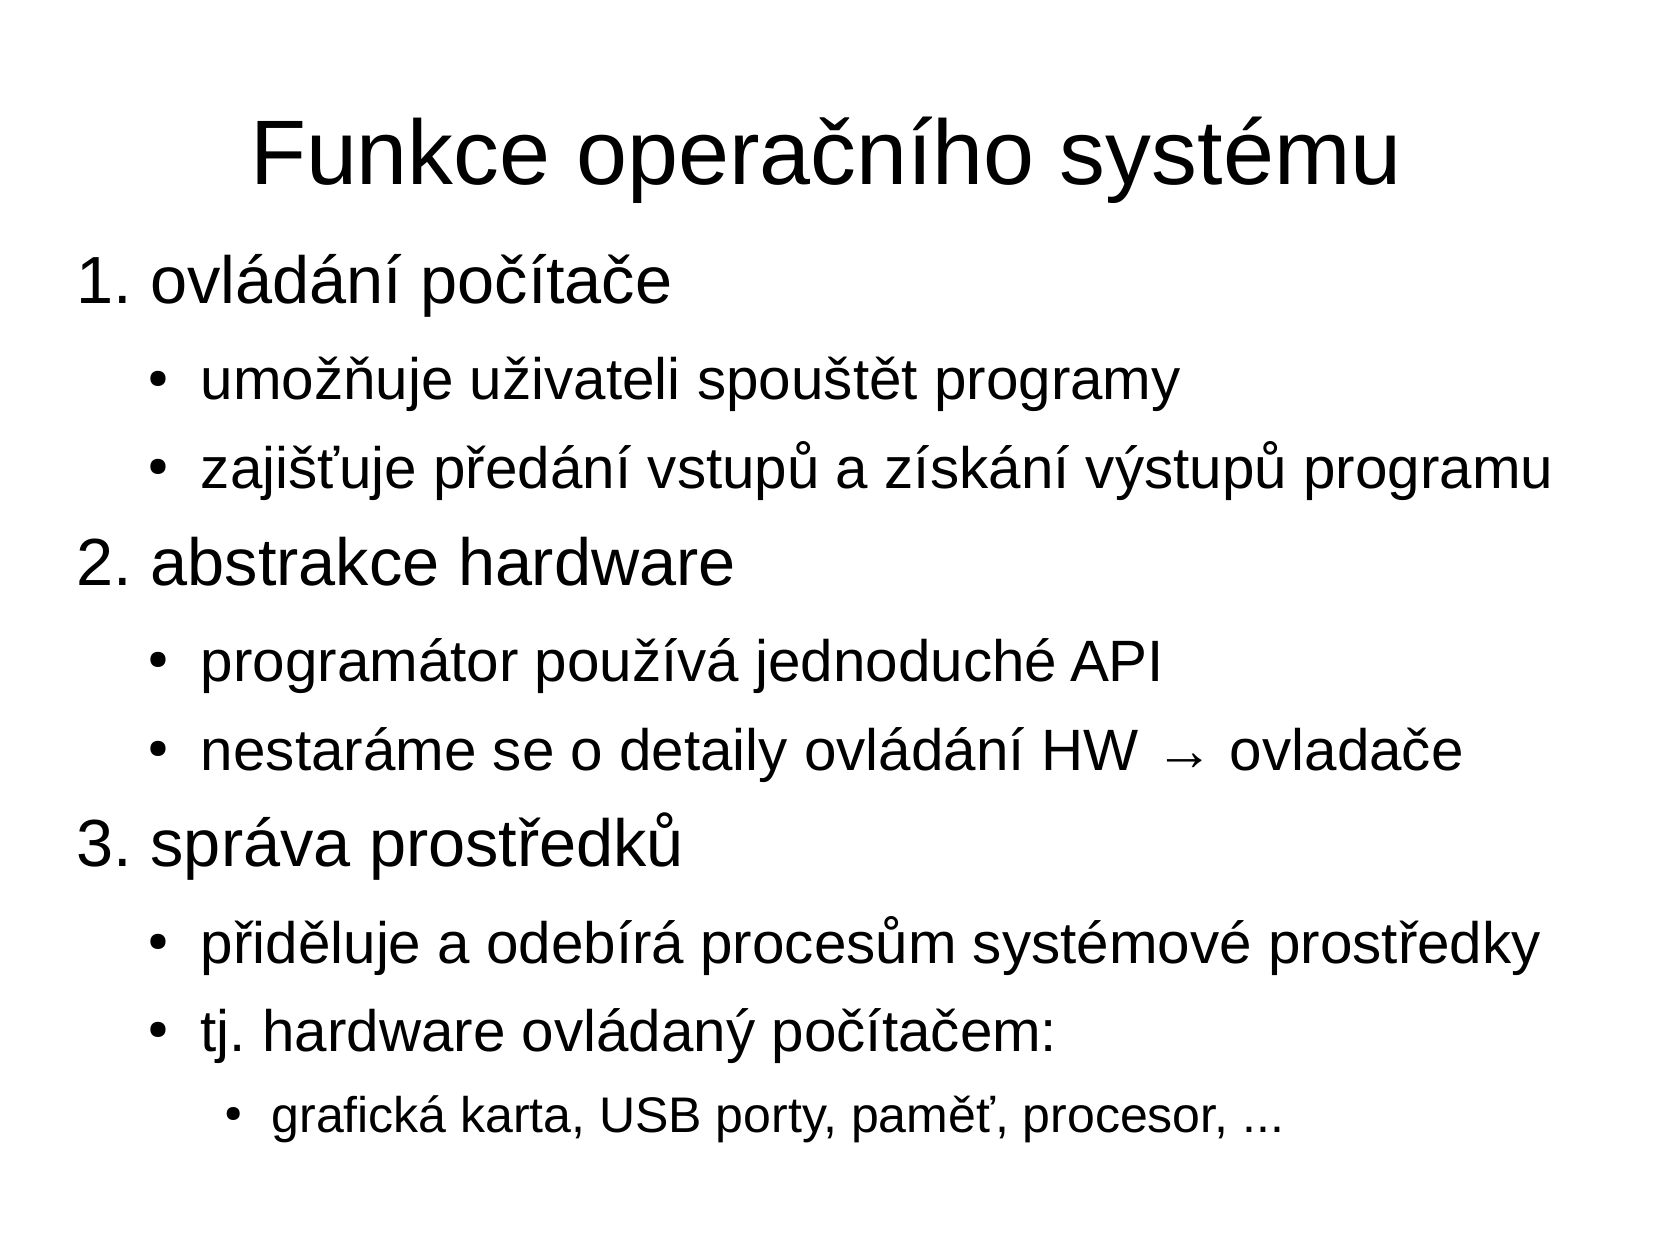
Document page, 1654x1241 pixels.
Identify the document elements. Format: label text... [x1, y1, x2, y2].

list ovládání počítače umožňuje uživateli spouštět programy zajišťuje předání vstupů a získání výstupů programu abstrakce hardware programátor používá jednoduché API nestaráme se o detaily ovládání HW → ovladače správa prostředků přiděluje a odebírá procesům systémové prostředky tj. hardware ovládaný počítačem: grafická karta, USB porty, paměť, procesor, ... [59, 242, 1625, 1144]
title Funkce operačního systému [82, 56, 1571, 242]
